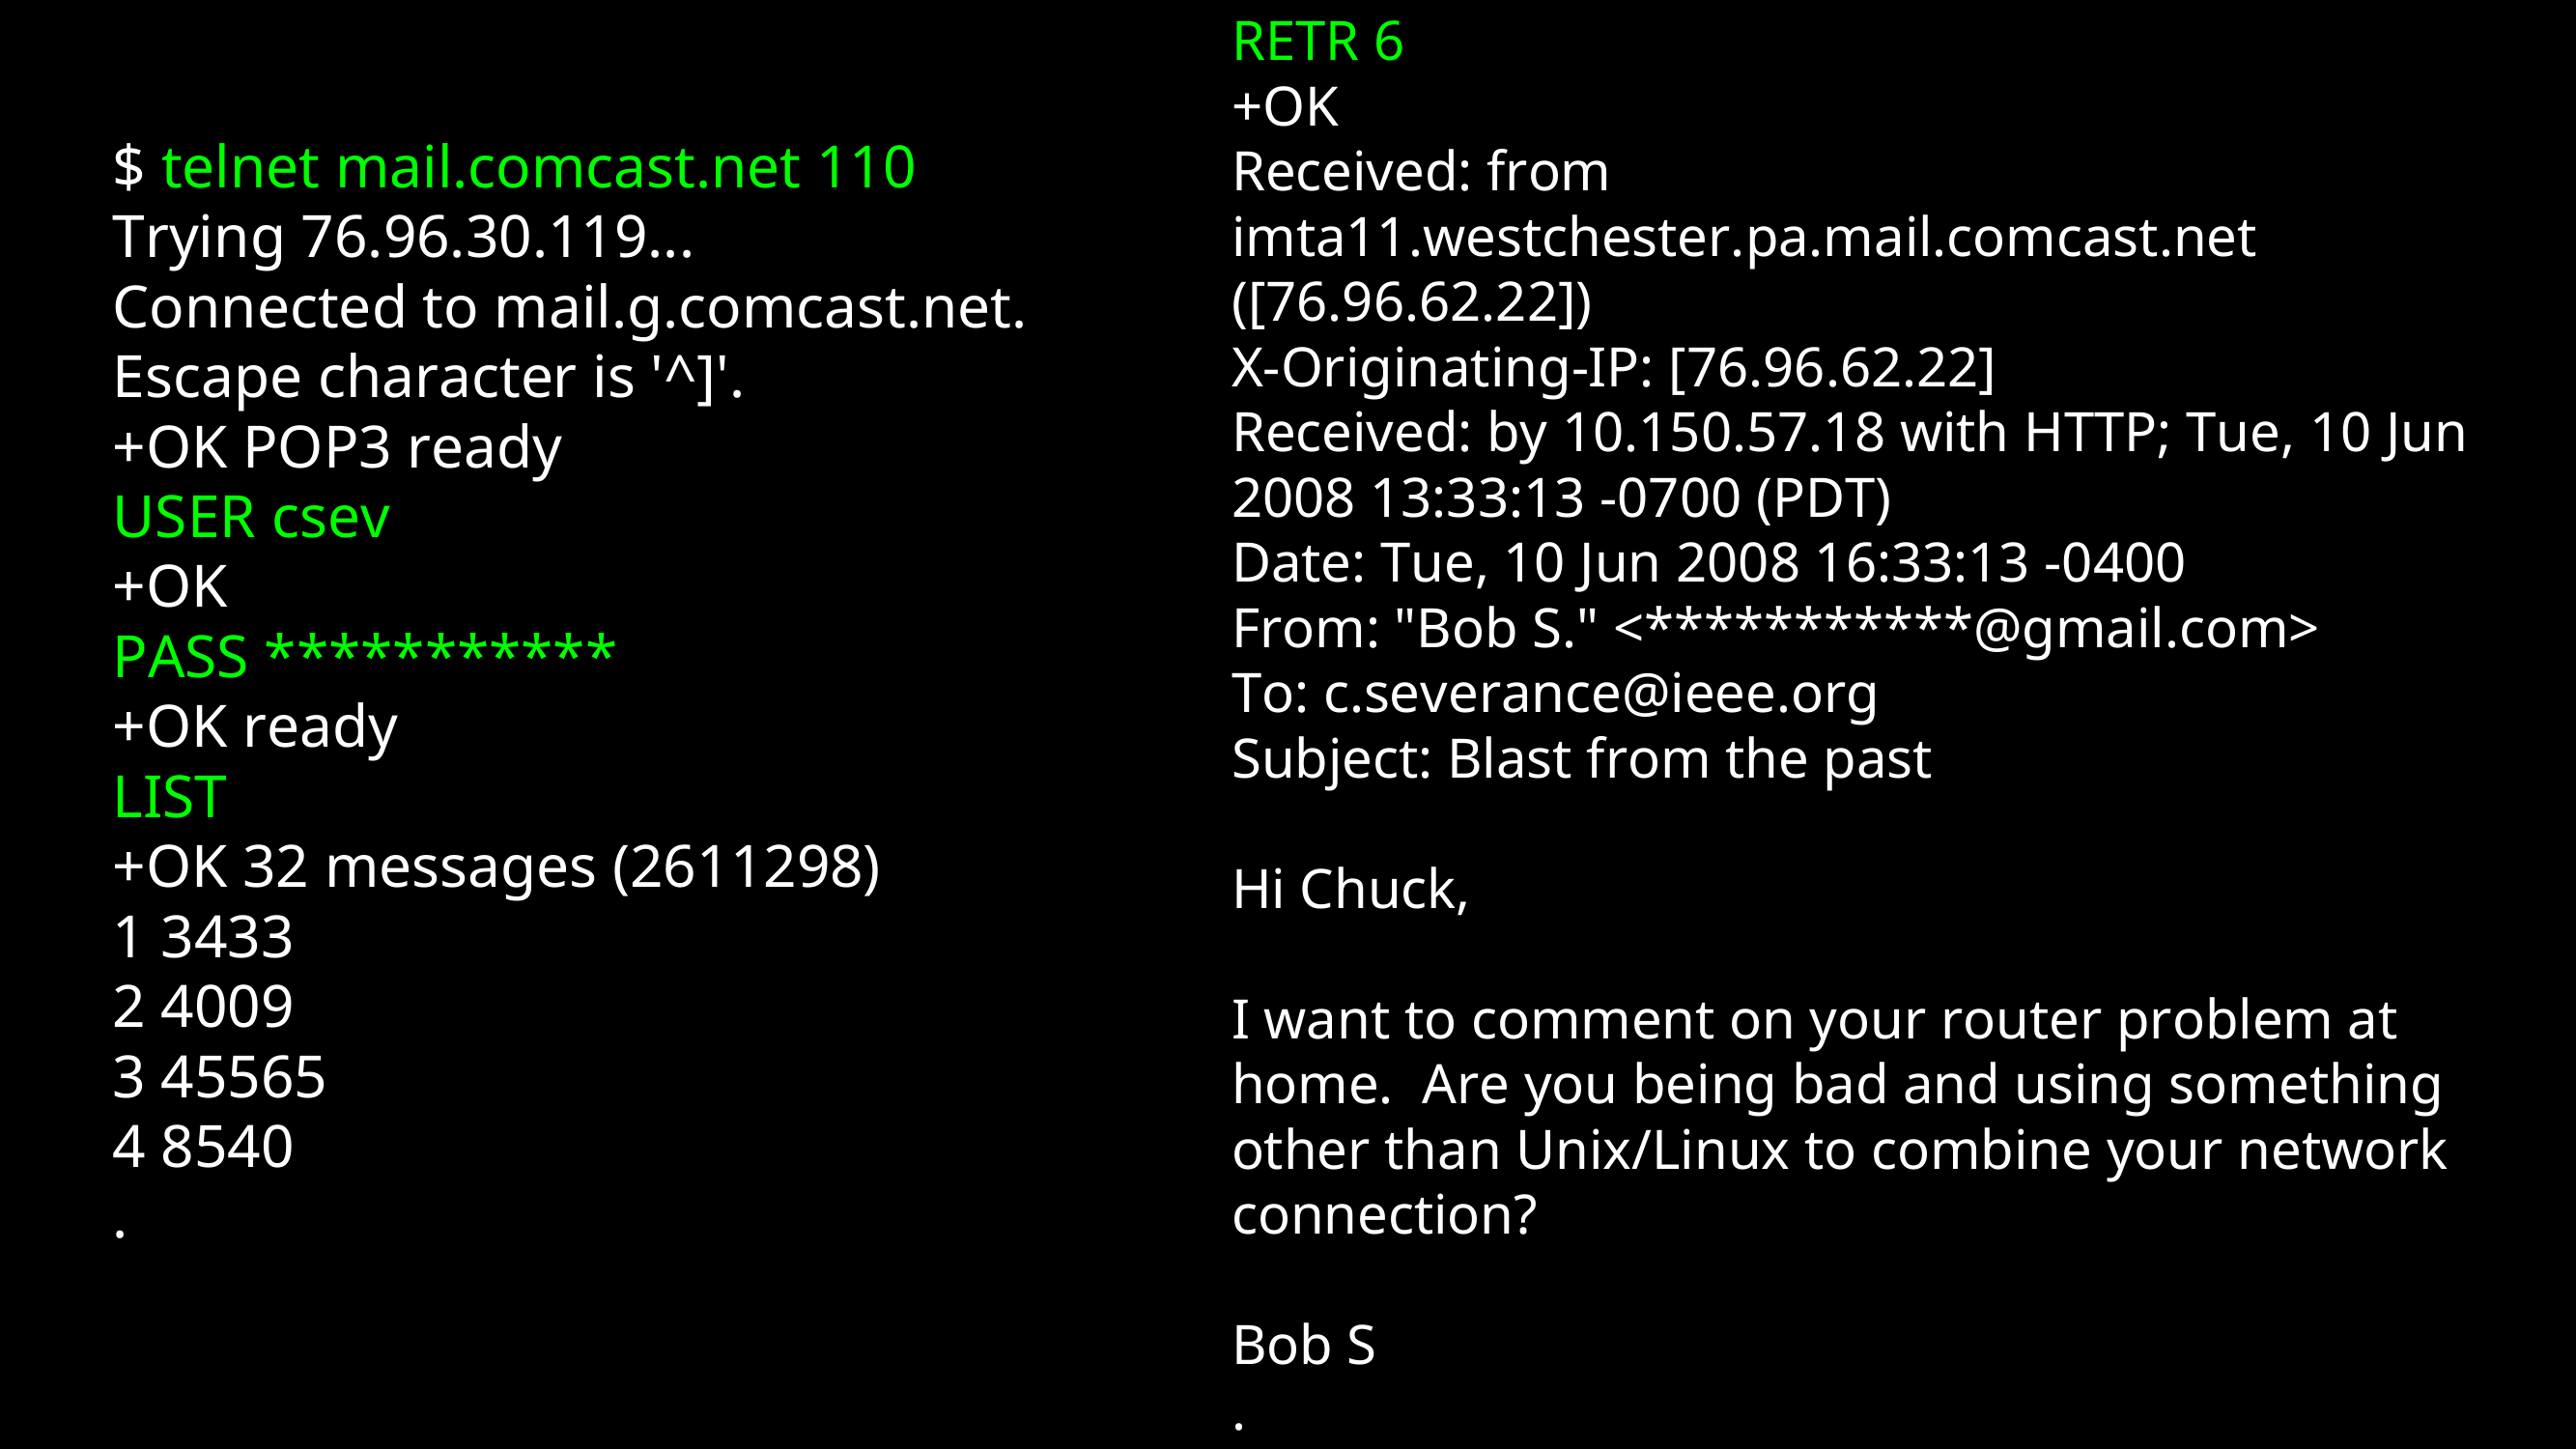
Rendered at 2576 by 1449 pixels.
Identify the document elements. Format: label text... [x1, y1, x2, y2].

text_box $ telnet mail.comcast.net 110 Trying 76.96.30.119... Connected to mail.g.comcast.net. Escape character is '^]'. +OK POP3 ready USER csev +OK PASS *********** +OK ready LIST +OK 32 messages (2611298) 1 3433 2 4009 3 45565 4 8540 . [112, 128, 1030, 1250]
text_box RETR 6 +OK Received: from imta11.westchester.pa.mail.comcast.net ([76.96.62.22]) X-Originating-IP: [76.96.62.22] Received: by 10.150.57.18 with HTTP; Tue, 10 Jun 2008 13:33:13 -0700 (PDT) Date: Tue, 10 Jun 2008 16:33:13 -0400 From: "Bob S." <***********@gmail.com> To: c.severance@ieee.org Subject: Blast from the past Hi Chuck, I want to comment on your router problem at home. Are you being bad and using something other than Unix/Linux to combine your network connection? Bob S . [1231, 91, 2472, 1356]
